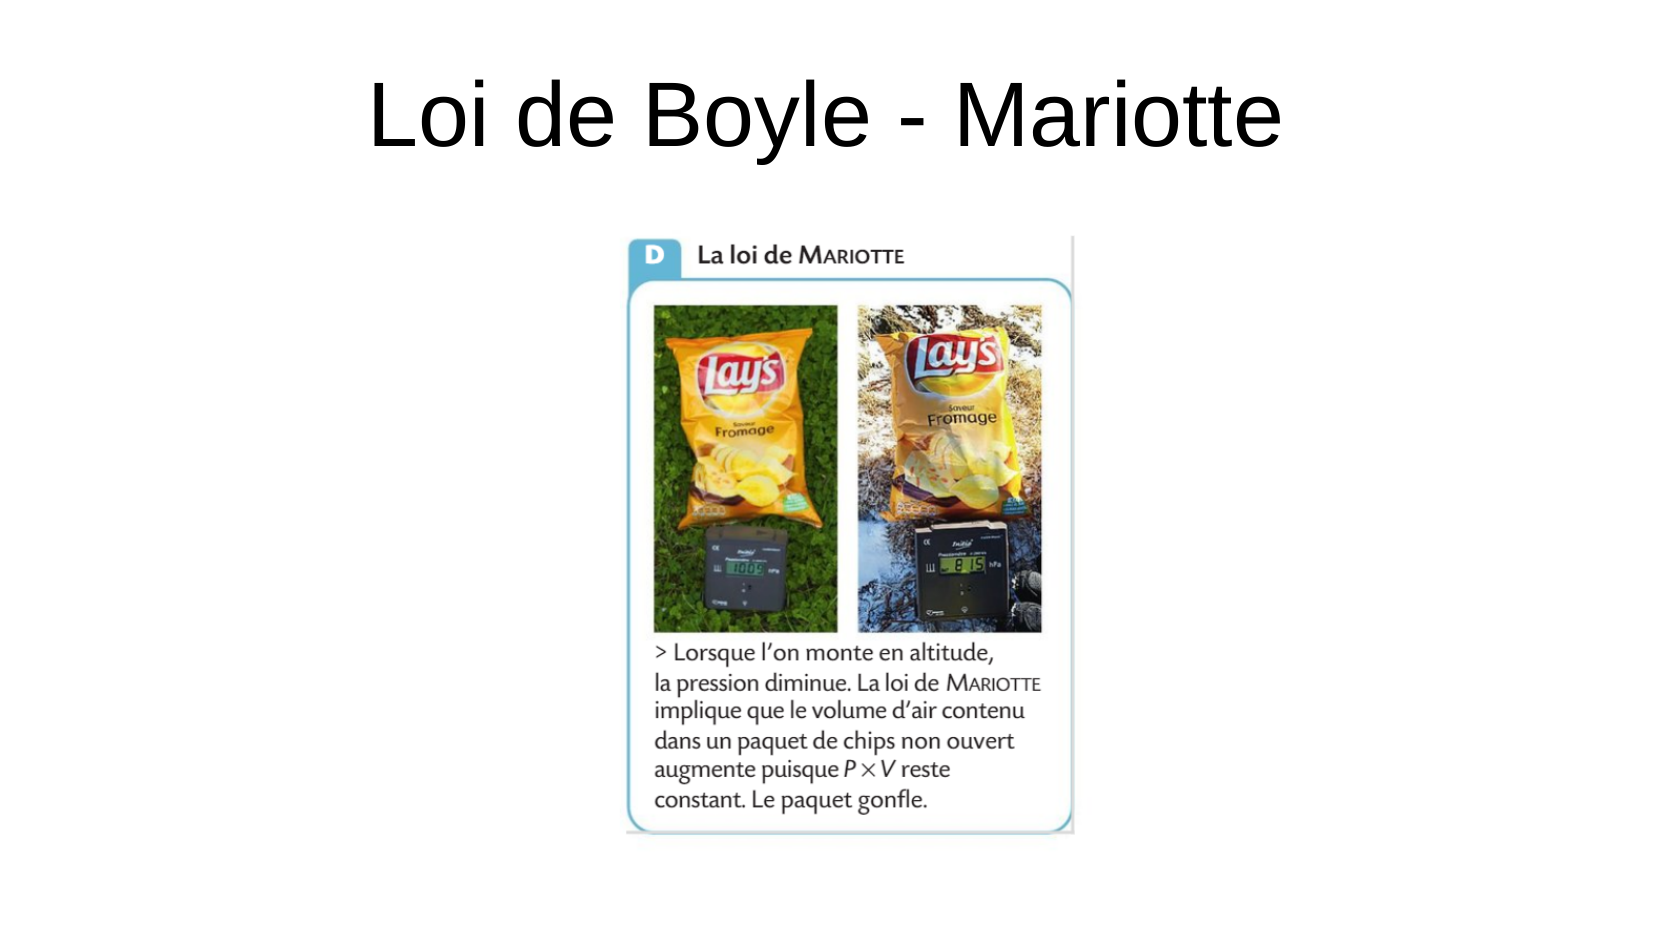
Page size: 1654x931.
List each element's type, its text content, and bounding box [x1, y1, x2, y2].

picture [578, 212, 1119, 883]
title Loi de Boyle - Mariotte [82, 37, 1571, 193]
